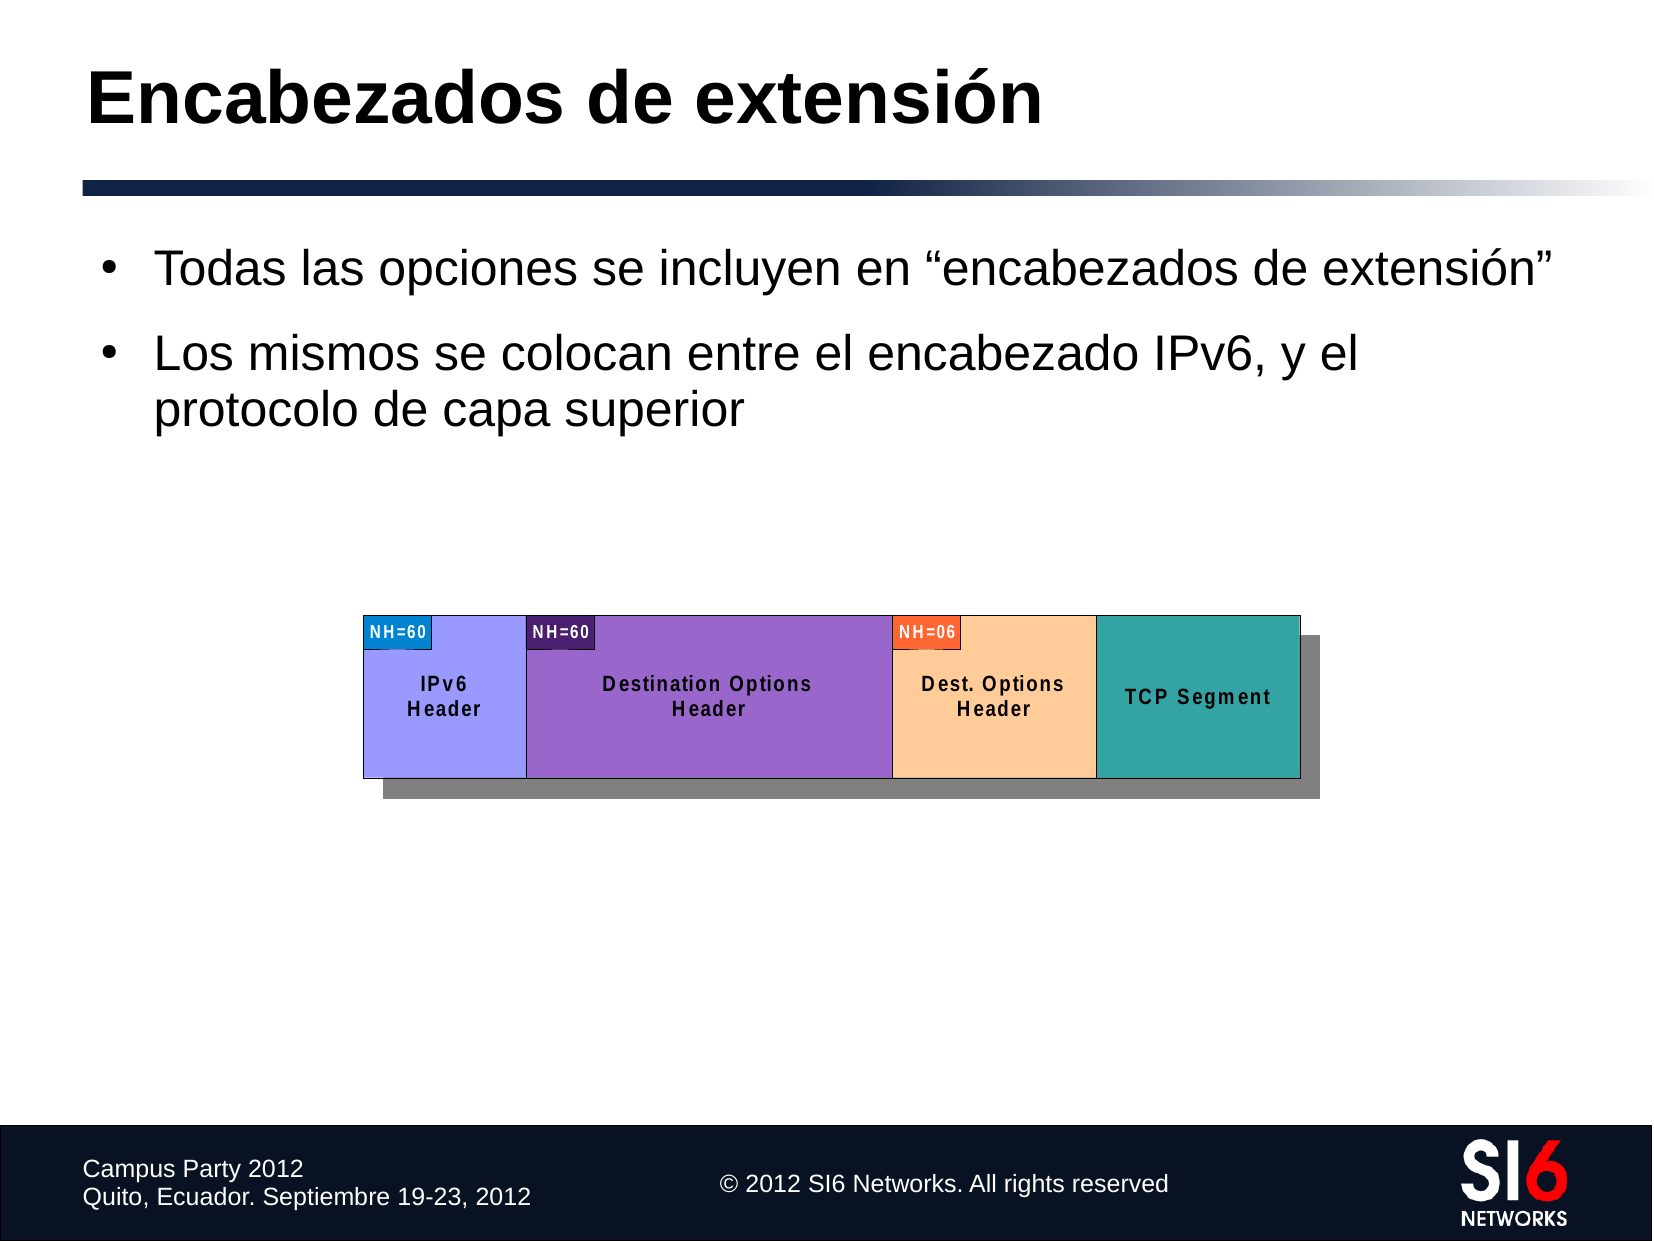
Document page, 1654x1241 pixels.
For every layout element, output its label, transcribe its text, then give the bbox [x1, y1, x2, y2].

title Encabezados de extensión [86, 30, 1576, 166]
picture [1461, 1139, 1567, 1226]
picture [363, 615, 1321, 799]
list Todas las opciones se incluyen en “encabezados de extensión” Los mismos se colocan entre el encabezado IPv6, y el protocolo de capa superior [82, 240, 1571, 466]
